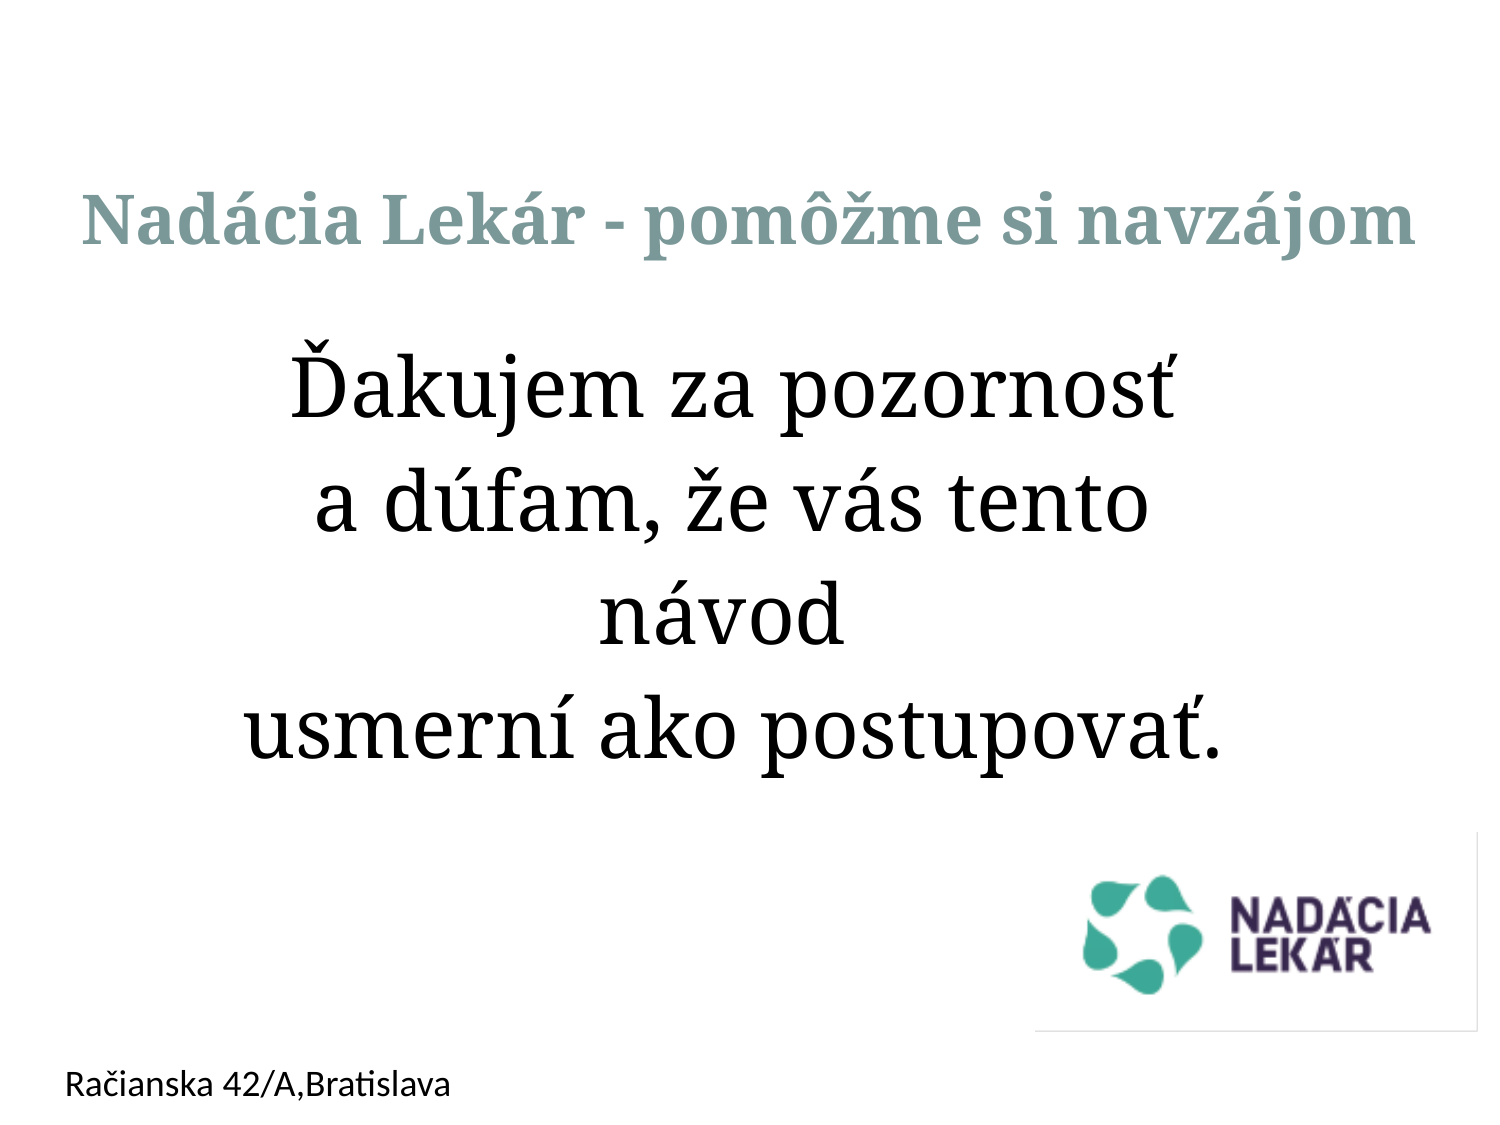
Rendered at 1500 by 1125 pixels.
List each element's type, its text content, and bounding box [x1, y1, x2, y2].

picture [1035, 832, 1480, 1034]
text_box Račianska 42/A,Bratislava [50, 1051, 638, 1112]
title Nadácia Lekár - pomôžme si navzájom [50, 137, 1450, 308]
text_box Ďakujem za pozornosť a dúfam, že vás tento návod usmerní ako postupovať. [183, 291, 1283, 934]
